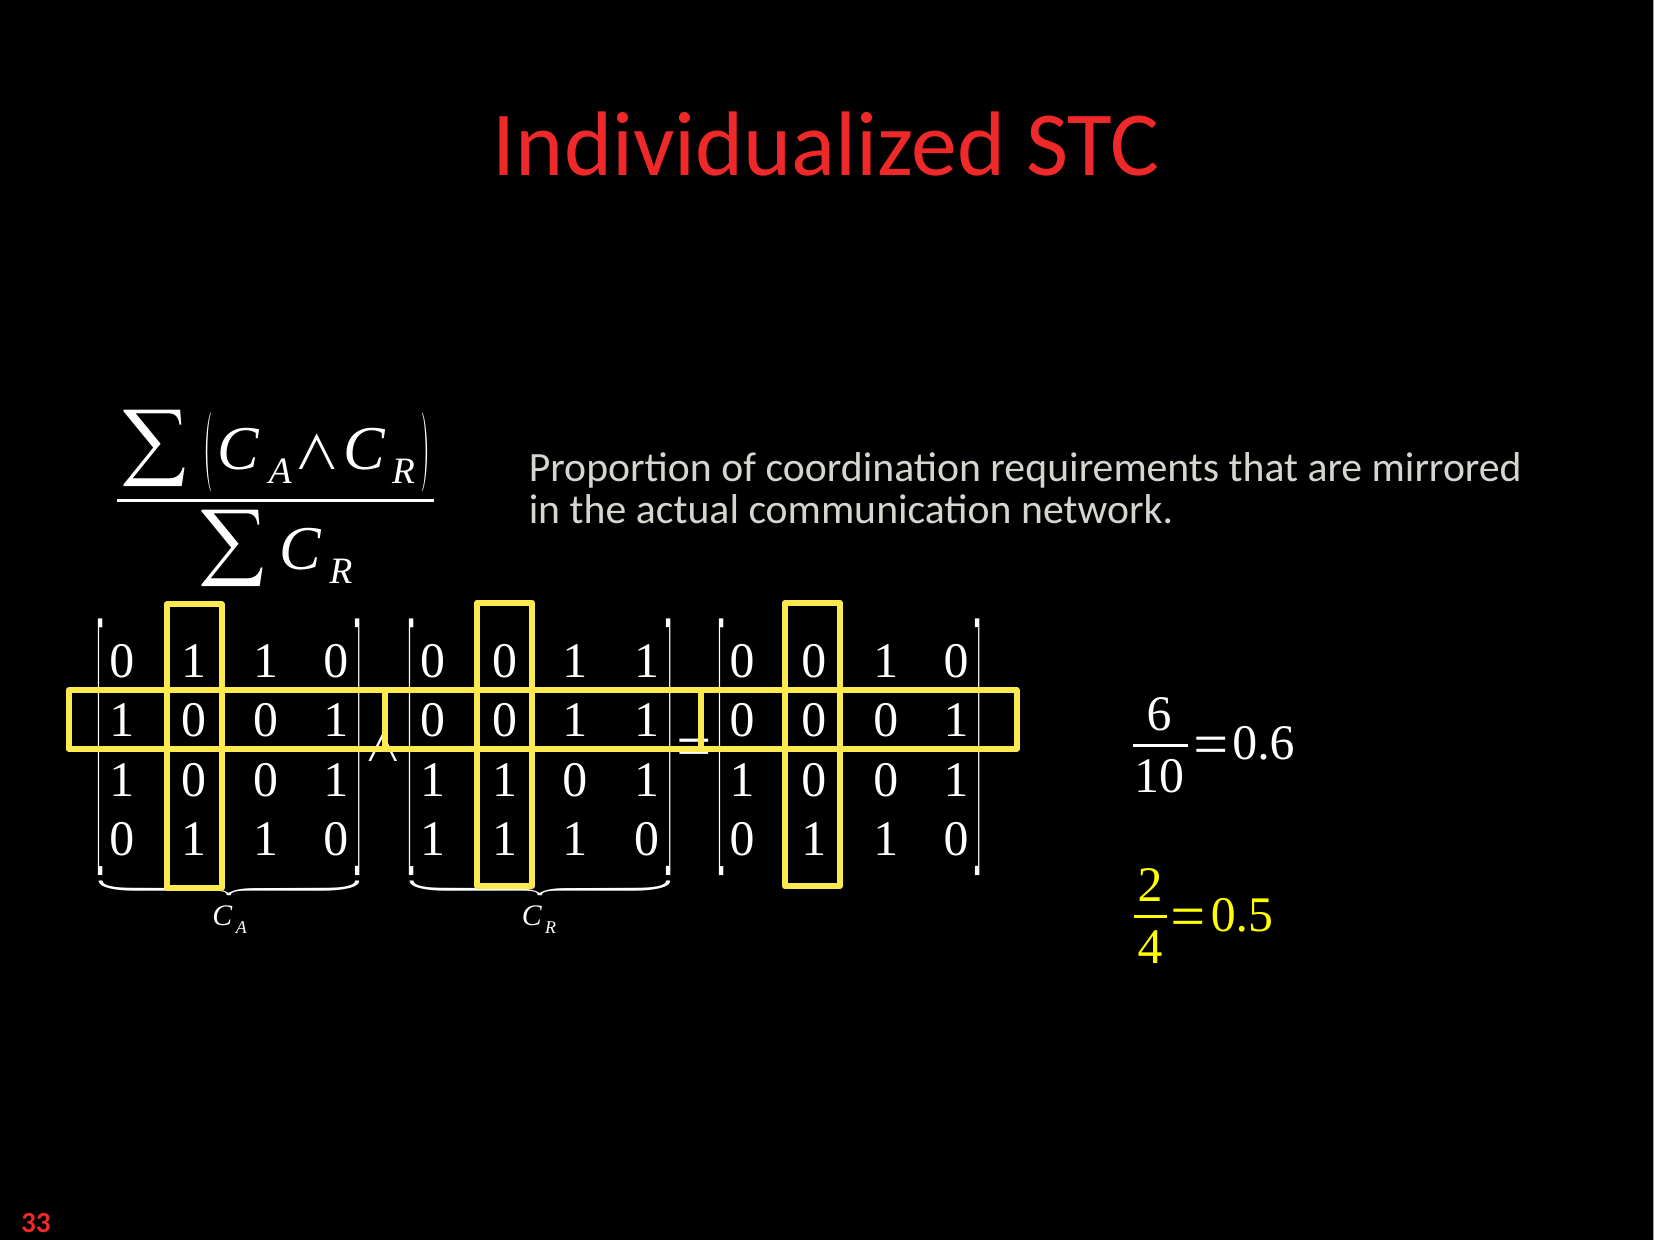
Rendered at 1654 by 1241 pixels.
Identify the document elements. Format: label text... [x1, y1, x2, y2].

title Individualized STC [82, 56, 1571, 250]
chart [788, 616, 837, 687]
chart [535, 693, 698, 746]
chart [170, 693, 219, 746]
chart [88, 693, 164, 746]
chart [88, 616, 164, 687]
chart [225, 616, 474, 687]
chart [843, 616, 988, 687]
chart [788, 693, 837, 746]
chart [1123, 686, 1301, 804]
chart [225, 693, 382, 746]
chart [480, 693, 529, 746]
chart [788, 752, 837, 883]
chart [480, 616, 529, 687]
chart [1125, 857, 1280, 976]
chart [535, 616, 782, 687]
chart [480, 752, 529, 883]
chart [704, 693, 782, 746]
chart [170, 616, 219, 687]
chart [388, 693, 474, 746]
chart [88, 752, 988, 938]
text_box Proportion of coordination requirements that are mirrored in the actual communication network. [514, 443, 1538, 560]
chart [107, 405, 443, 592]
chart [170, 752, 219, 885]
chart [843, 693, 988, 746]
